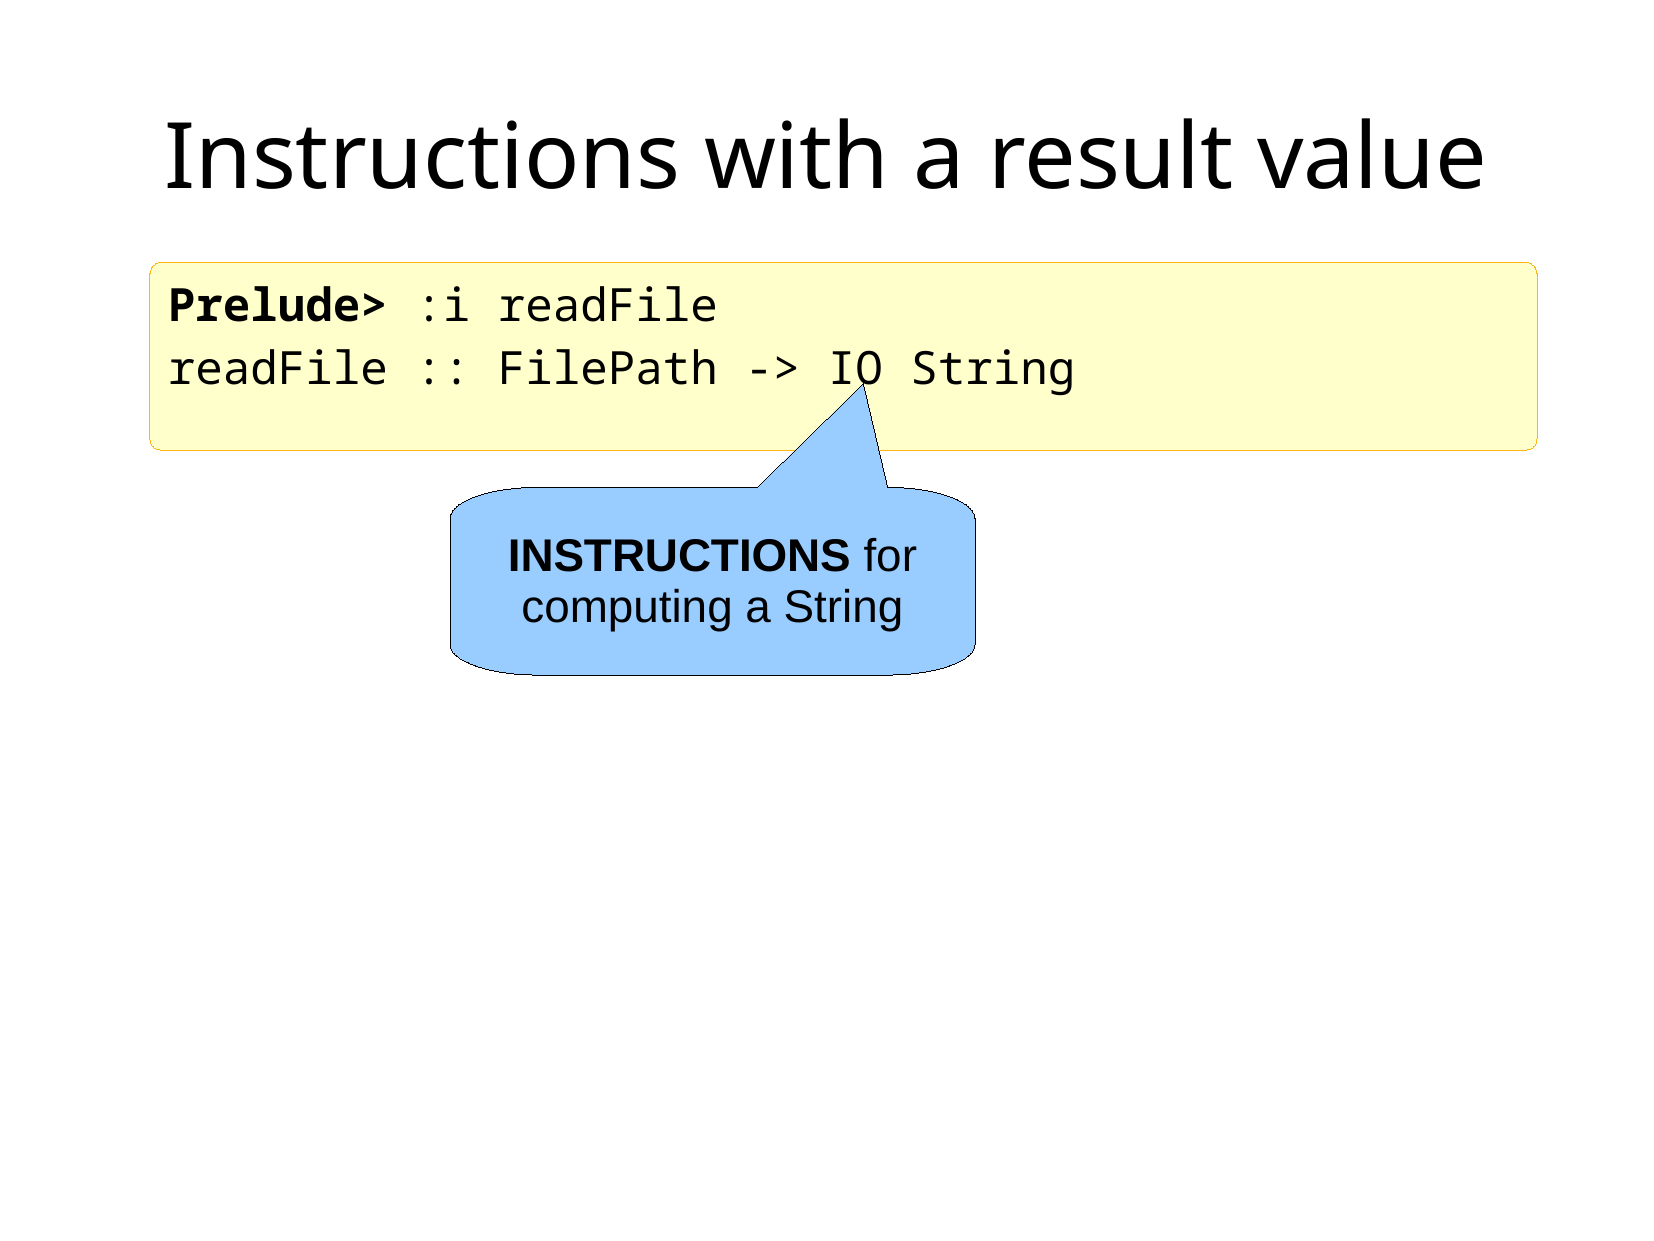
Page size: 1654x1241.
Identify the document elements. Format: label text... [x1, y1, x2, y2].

text_box Prelude> :i readFile readFile :: FilePath -> IO String [149, 262, 1538, 451]
text_box INSTRUCTIONS for computing a String [450, 383, 976, 676]
title Instructions with a result value [82, 49, 1571, 257]
